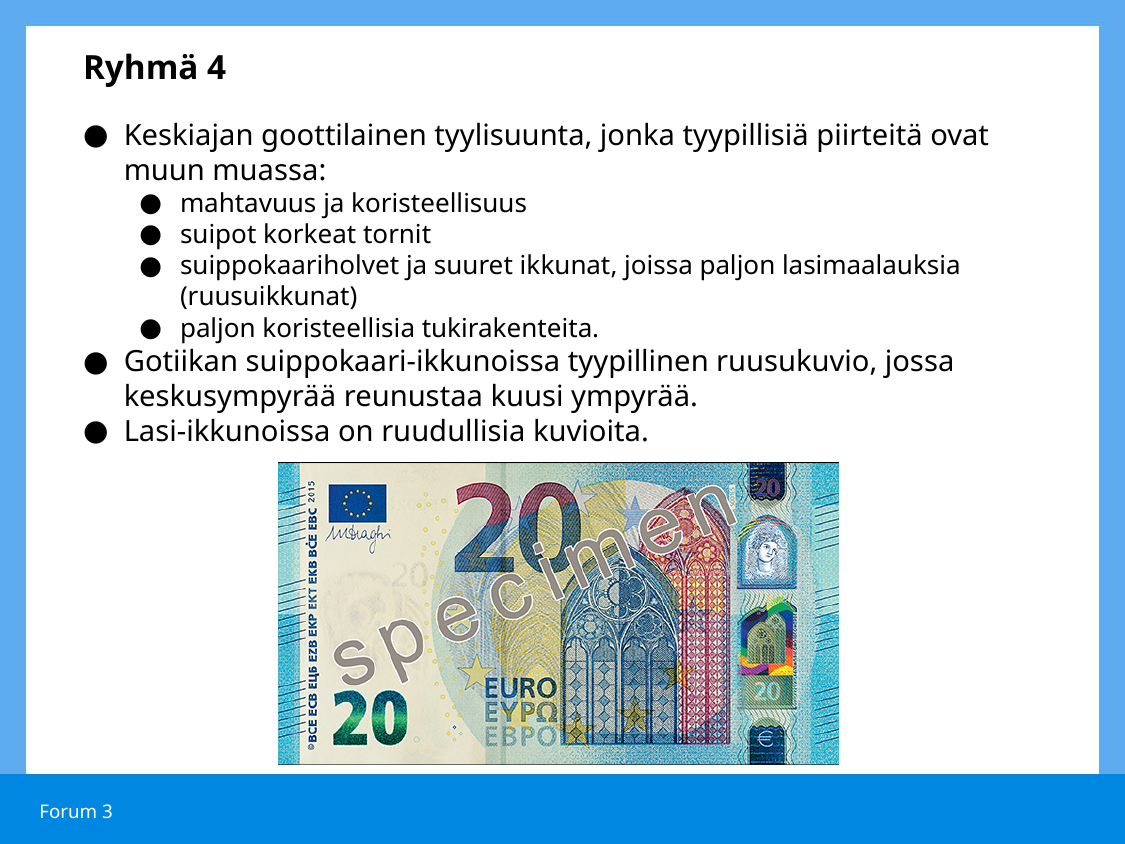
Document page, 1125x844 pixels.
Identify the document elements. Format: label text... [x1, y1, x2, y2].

picture [0, 0, 1125, 844]
list Ryhmä 4 Keskiajan goottilainen tyylisuunta, jonka tyypillisiä piirteitä ovat muun muassa: mahtavuus ja koristeellisuus suipot korkeat tornit suippokaariholvet ja suuret ikkunat, joissa paljon lasimaalauksia (ruusuikkunat) paljon koristeellisia tukirakenteita. Gotiikan suippokaari-ikkunoissa tyypillinen ruusukuvio, jossa keskusympyrää reunustaa kuusi ympyrää. Lasi-ikkunoissa on ruudullisia kuvioita. [56, 35, 1062, 463]
